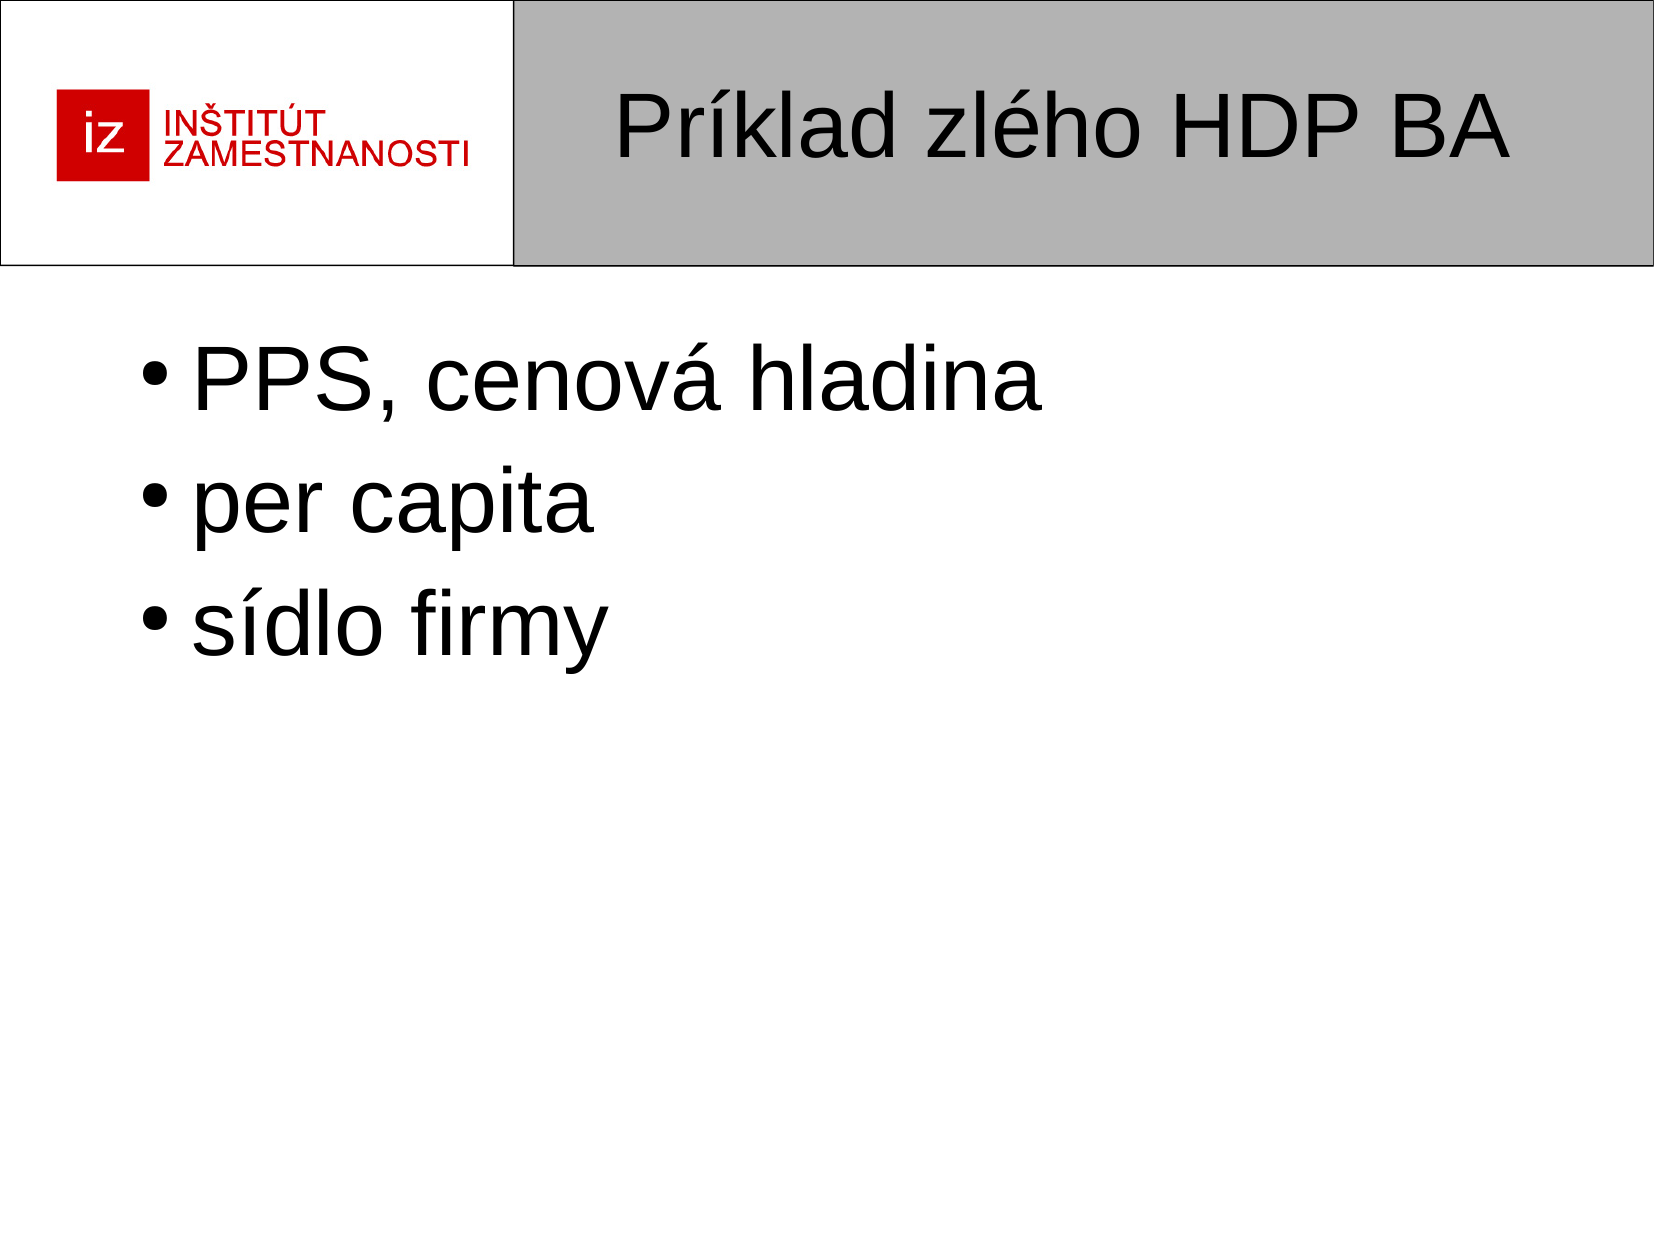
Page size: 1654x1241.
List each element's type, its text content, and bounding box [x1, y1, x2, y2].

list PPS, cenová hladina per capita sídlo firmy [121, 344, 1533, 1112]
picture [5, 8, 512, 257]
title Príklad zlého HDP BA [561, 37, 1565, 229]
